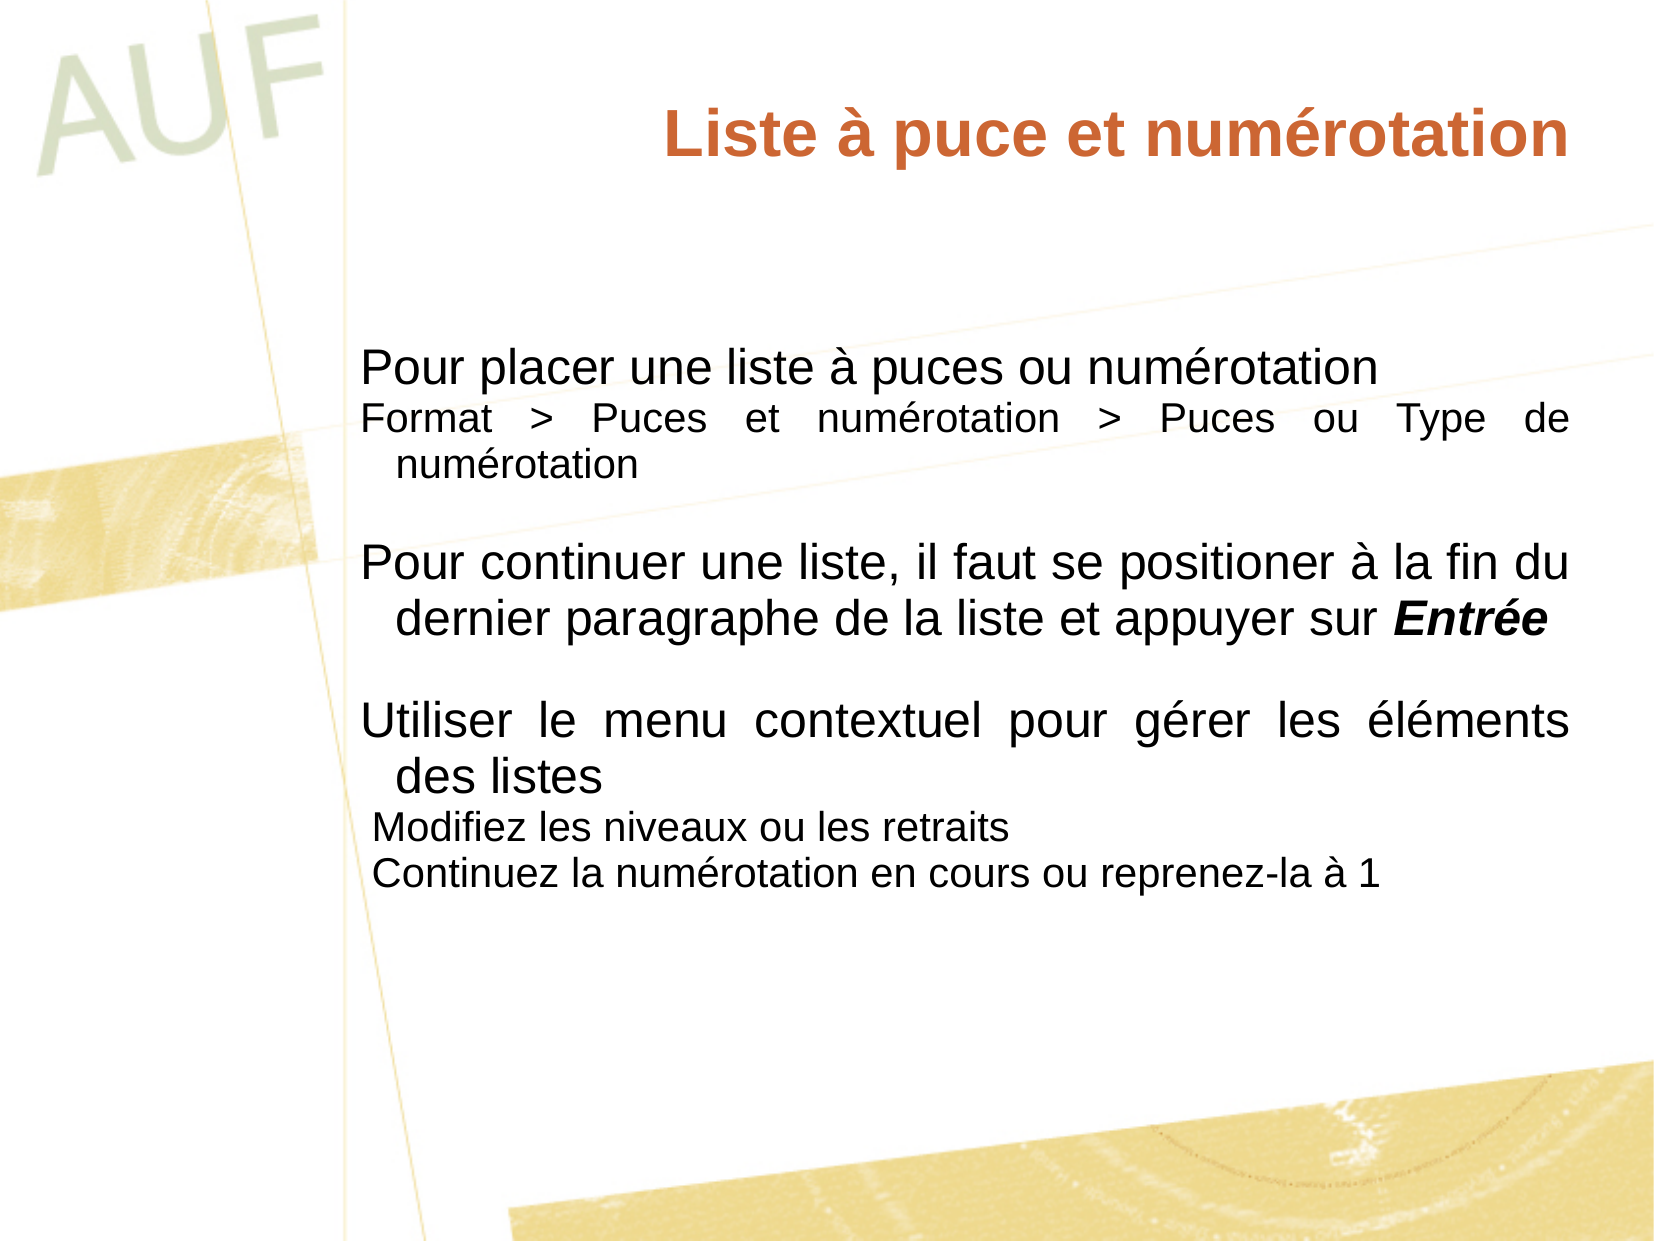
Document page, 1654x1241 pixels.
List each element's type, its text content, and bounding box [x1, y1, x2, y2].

picture [0, 0, 1654, 1241]
title Liste à puce et numérotation [324, 59, 1571, 207]
subtitle Pour placer une liste à puces ou numérotation Format > Puces et numérotation > Puces ou Type de numérotation Pour continuer une liste, il faut se positioner à la fin du dernier paragraphe de la liste et appuyer sur Entrée Utiliser le menu contextuel pour gérer les éléments des listes Modifiez les niveaux ou les retraits Continuez la numérotation en cours ou reprenez-la à 1 [324, 236, 1571, 1093]
